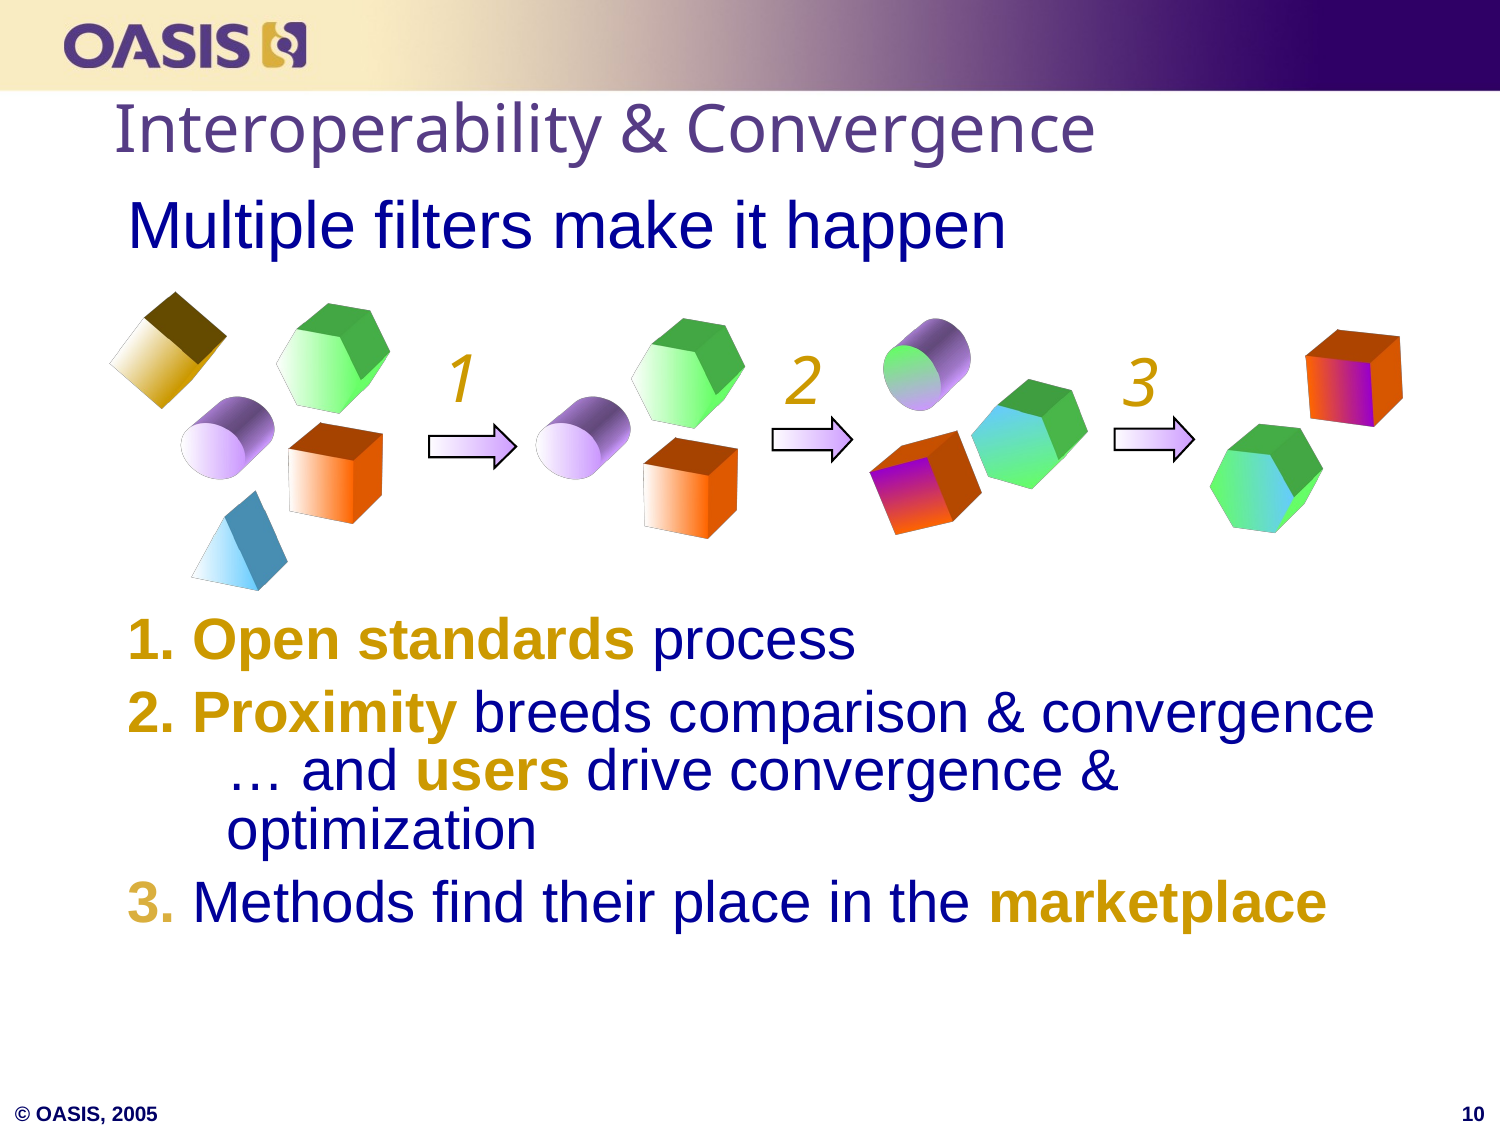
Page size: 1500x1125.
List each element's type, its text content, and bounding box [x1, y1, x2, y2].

text_box [111, 293, 226, 408]
title Interoperability & Convergence [99, 95, 1438, 175]
text_box [1114, 418, 1195, 461]
text_box [537, 397, 630, 479]
text_box [429, 425, 517, 468]
text_box [972, 380, 1087, 488]
text_box [871, 432, 981, 534]
text_box 1 [428, 323, 495, 430]
text_box [884, 319, 970, 410]
text_box [288, 424, 382, 523]
text_box [1307, 331, 1402, 426]
text_box [632, 319, 744, 428]
text_box 2 [770, 325, 837, 433]
picture [0, 0, 1500, 1125]
text_box 3 [1107, 327, 1175, 435]
text_box [772, 423, 853, 461]
text_box [643, 439, 737, 538]
text_box [1211, 425, 1322, 532]
text_box [193, 492, 287, 590]
list Multiple filters make it happen 1. Open standards process 2. Proximity breeds comparison & convergence … and users drive convergence & optimization 3. Methods find their place in the marketplace [112, 187, 1413, 988]
text_box [182, 397, 274, 479]
text_box [277, 304, 389, 413]
